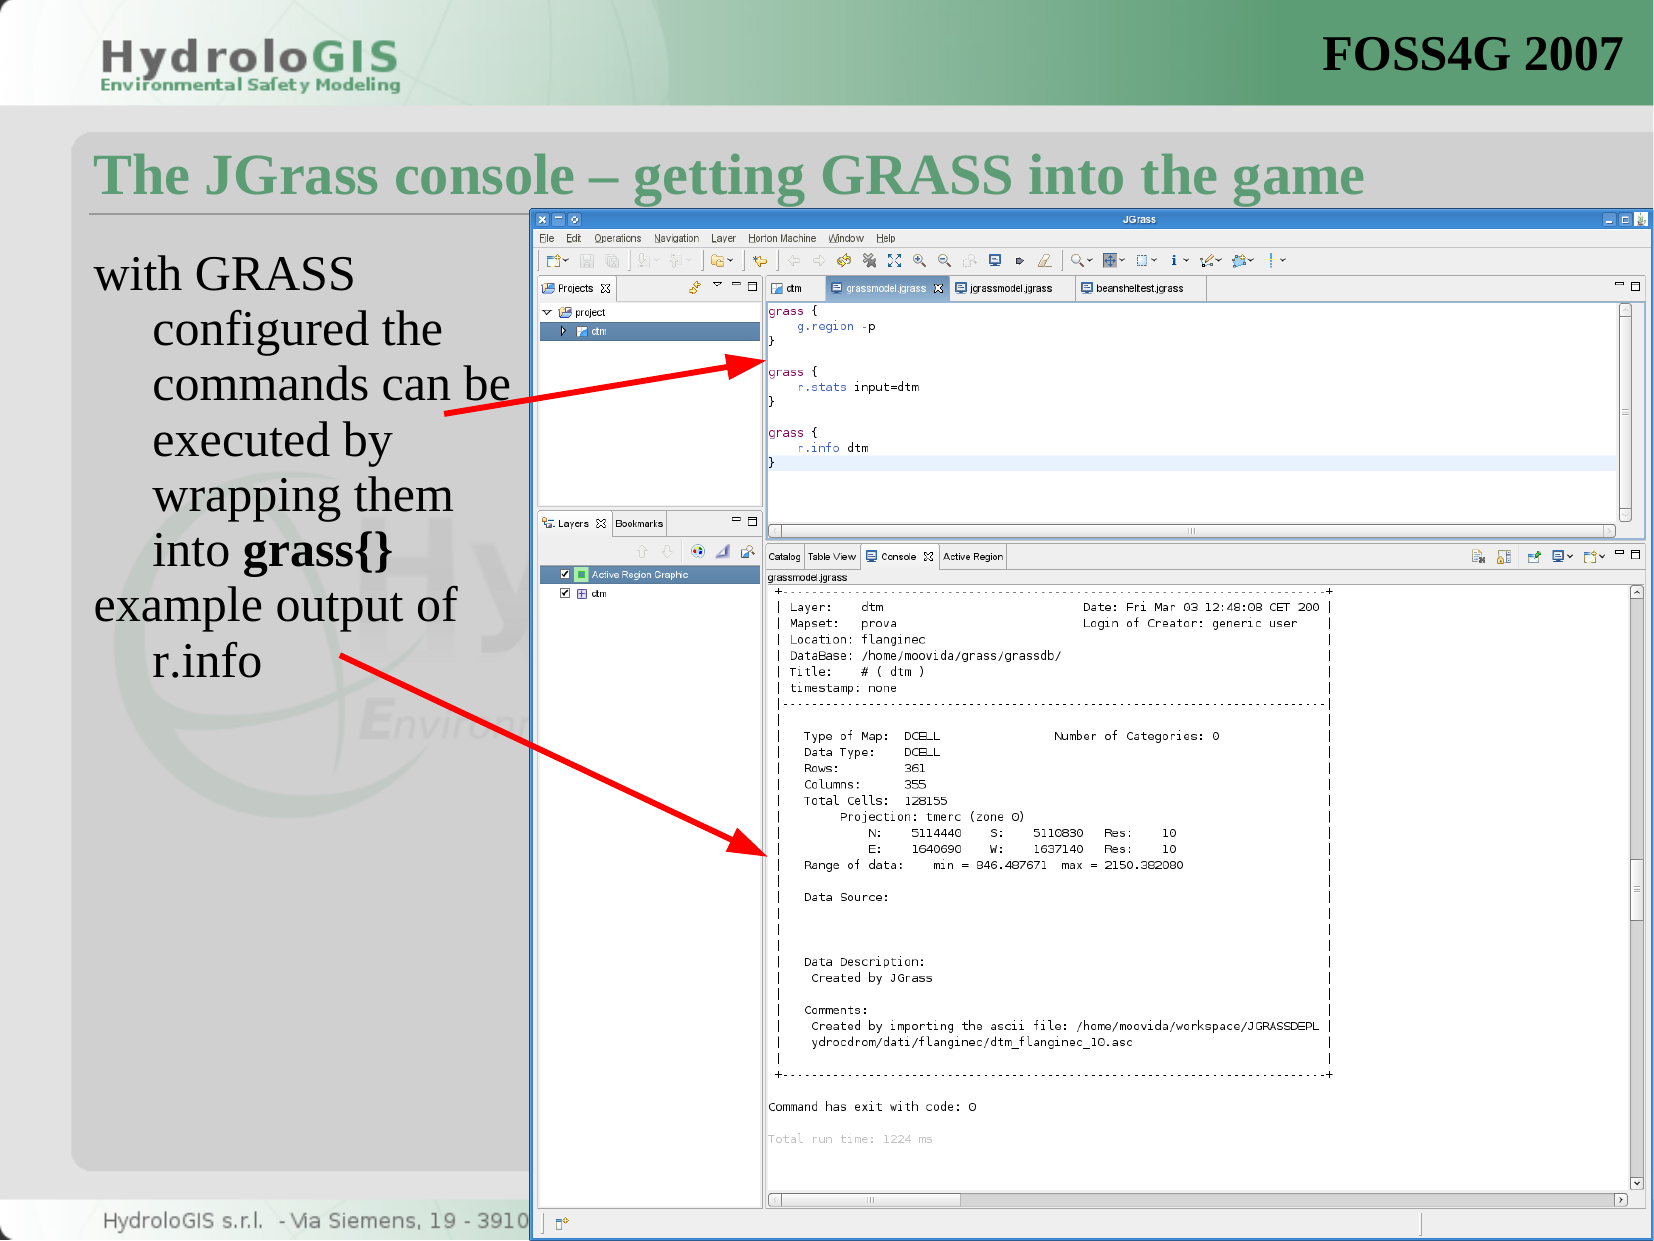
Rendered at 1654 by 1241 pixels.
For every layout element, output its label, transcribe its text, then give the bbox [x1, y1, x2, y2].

picture [0, 0, 1654, 1241]
title The JGrass console – getting GRASS into the game [93, 134, 1600, 215]
text_box with GRASS configured the commands can be executed by wrapping them into grass{} example output of r.info [93, 245, 528, 702]
